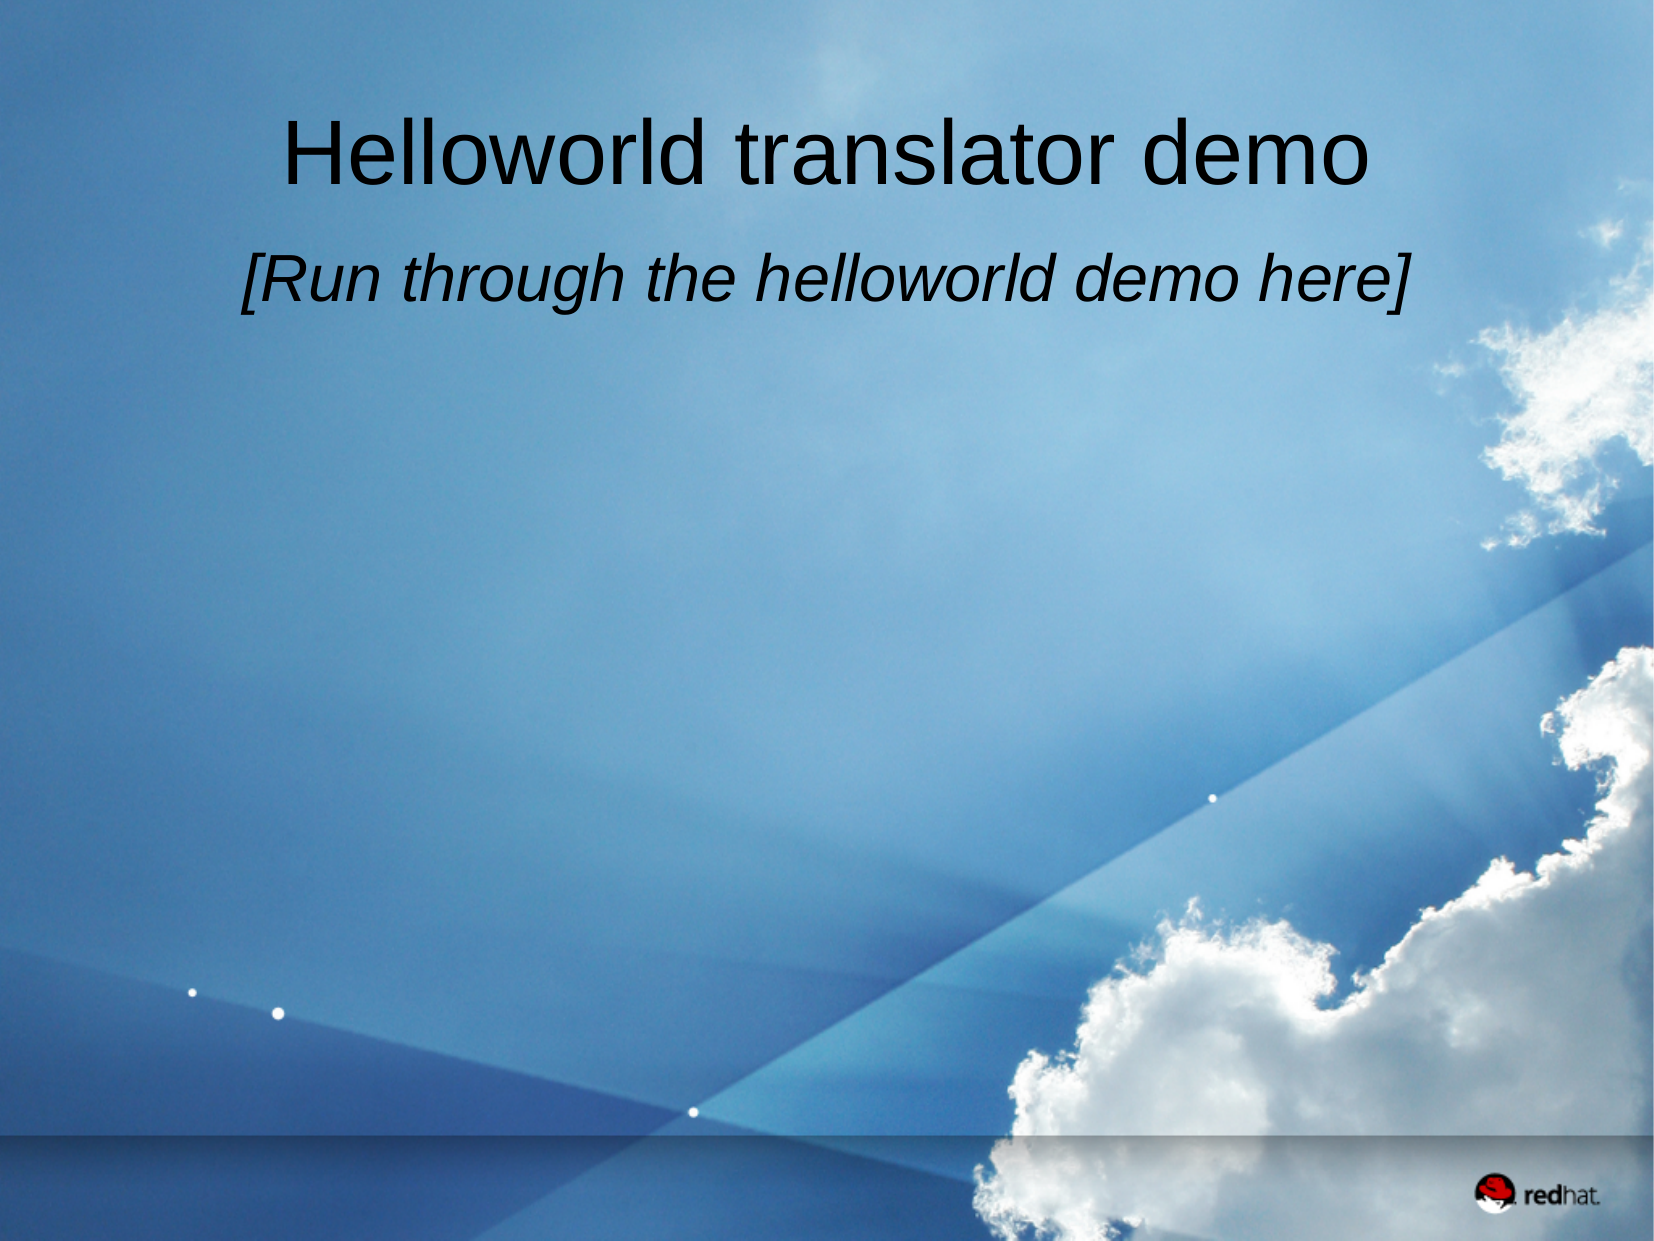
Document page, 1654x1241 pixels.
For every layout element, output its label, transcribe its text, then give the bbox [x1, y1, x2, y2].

list [Run through the helloworld demo here] [82, 241, 1571, 1096]
title Helloworld translator demo [82, 49, 1571, 241]
picture [0, 0, 1654, 1241]
